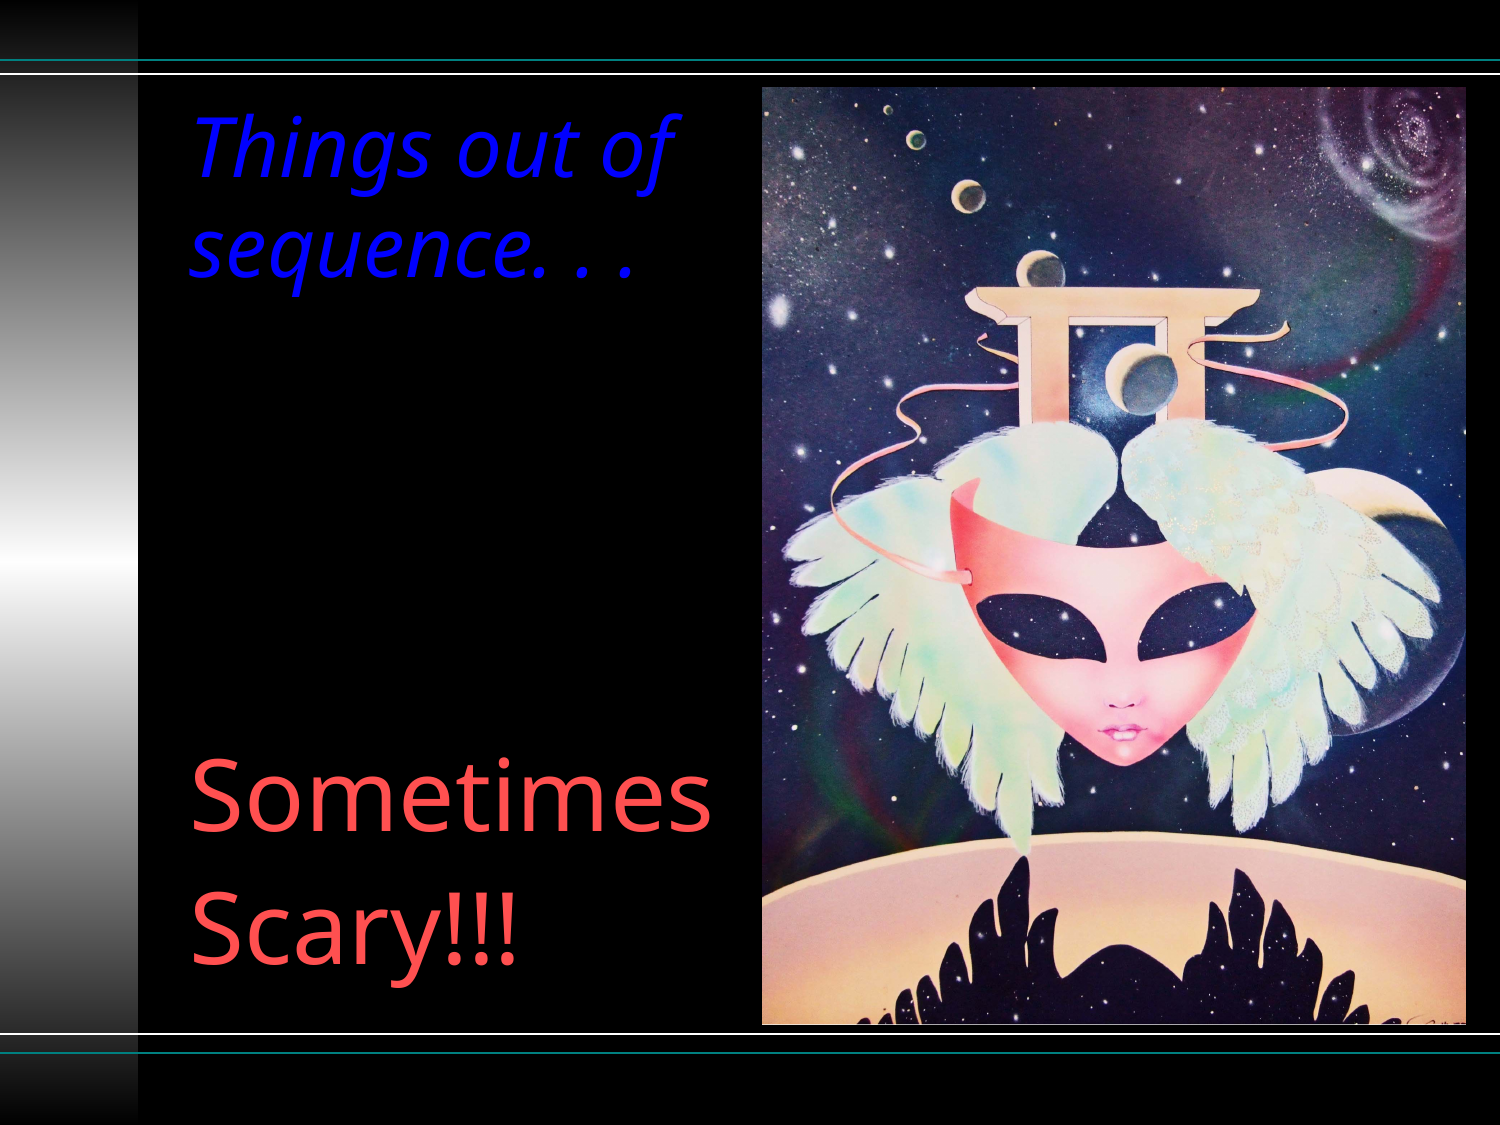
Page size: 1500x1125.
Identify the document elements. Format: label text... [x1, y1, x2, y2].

picture [762, 87, 1466, 1026]
list Sometimes Scary!!! [174, 737, 750, 1000]
title Things out of sequence. . . [174, 99, 762, 288]
